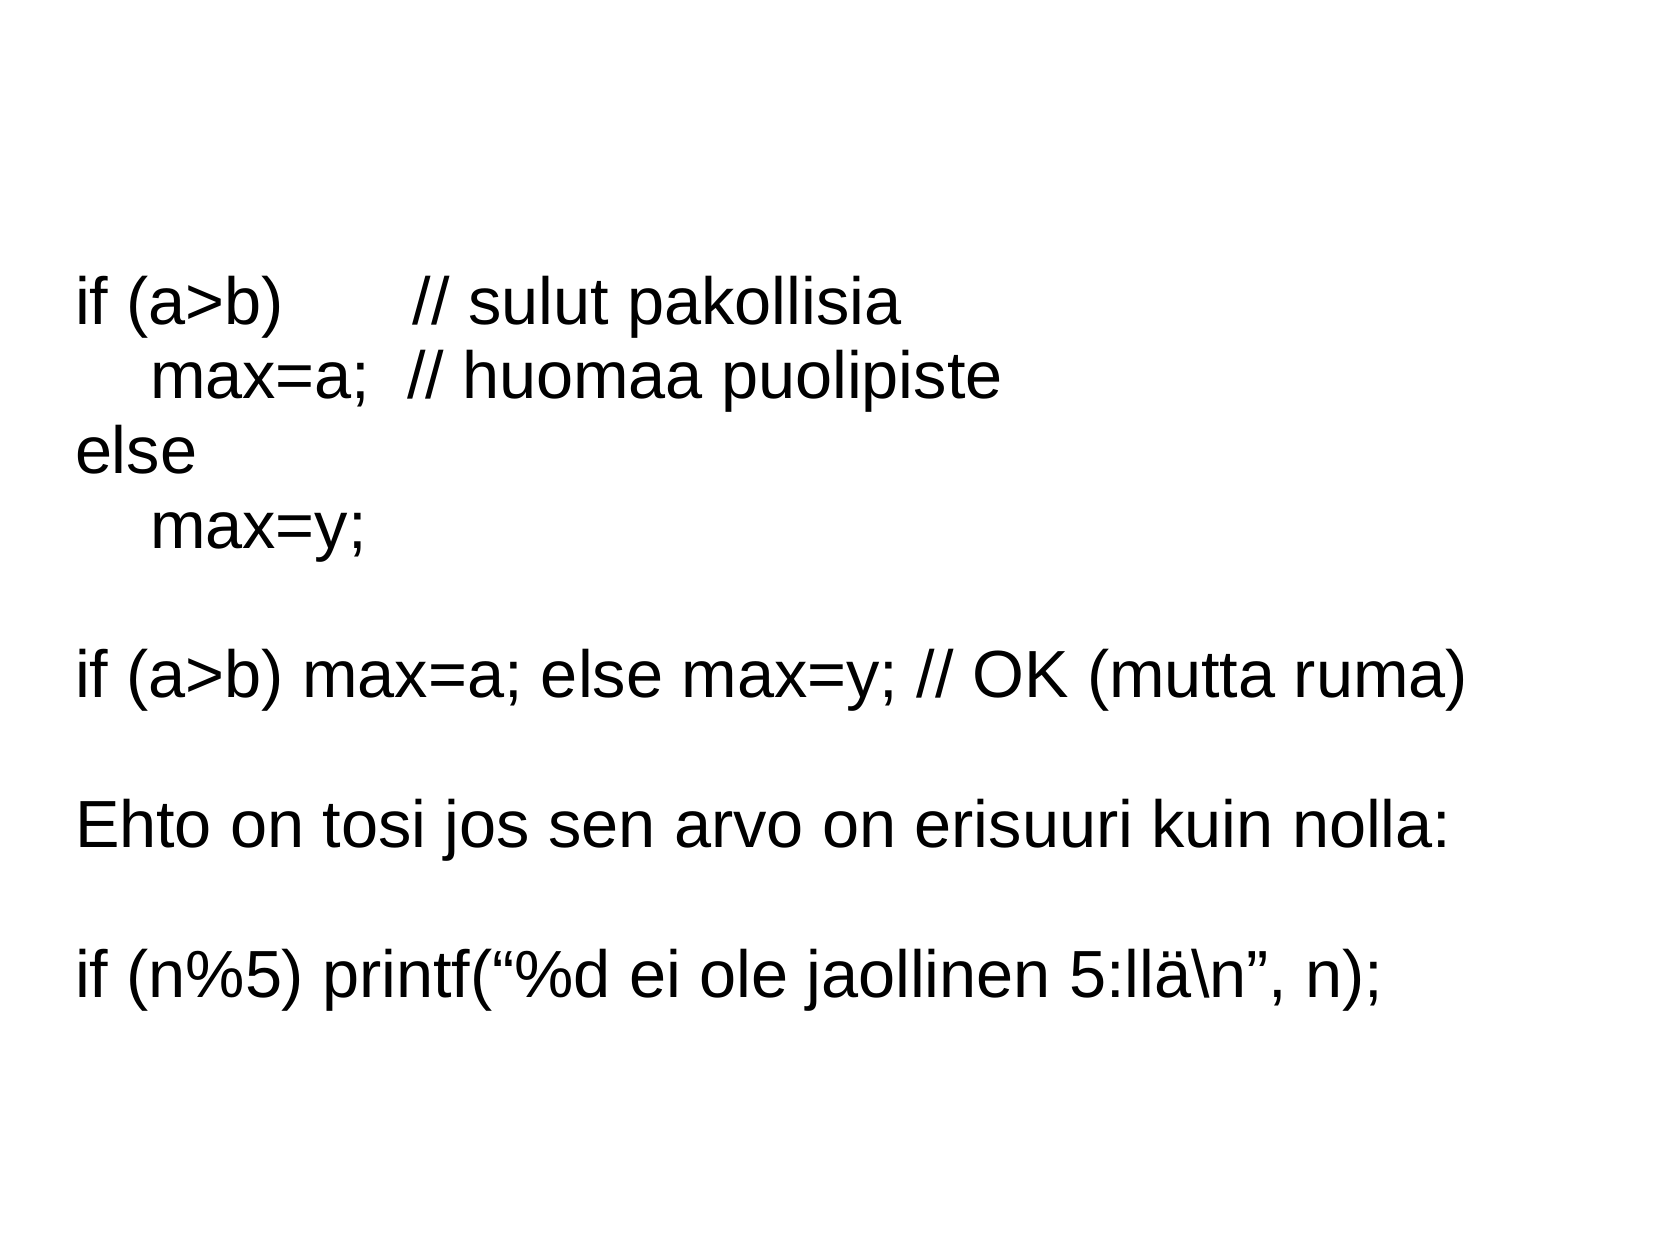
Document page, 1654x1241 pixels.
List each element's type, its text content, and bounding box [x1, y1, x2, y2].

text_box if (a>b) // sulut pakollisia max=a; // huomaa puolipiste else max=y; if (a>b) max=a; else max=y; // OK (mutta ruma) Ehto on tosi jos sen arvo on erisuuri kuin nolla: if (n%5) printf(“%d ei ole jaollinen 5:llä\n”, n); [75, 150, 1564, 1126]
